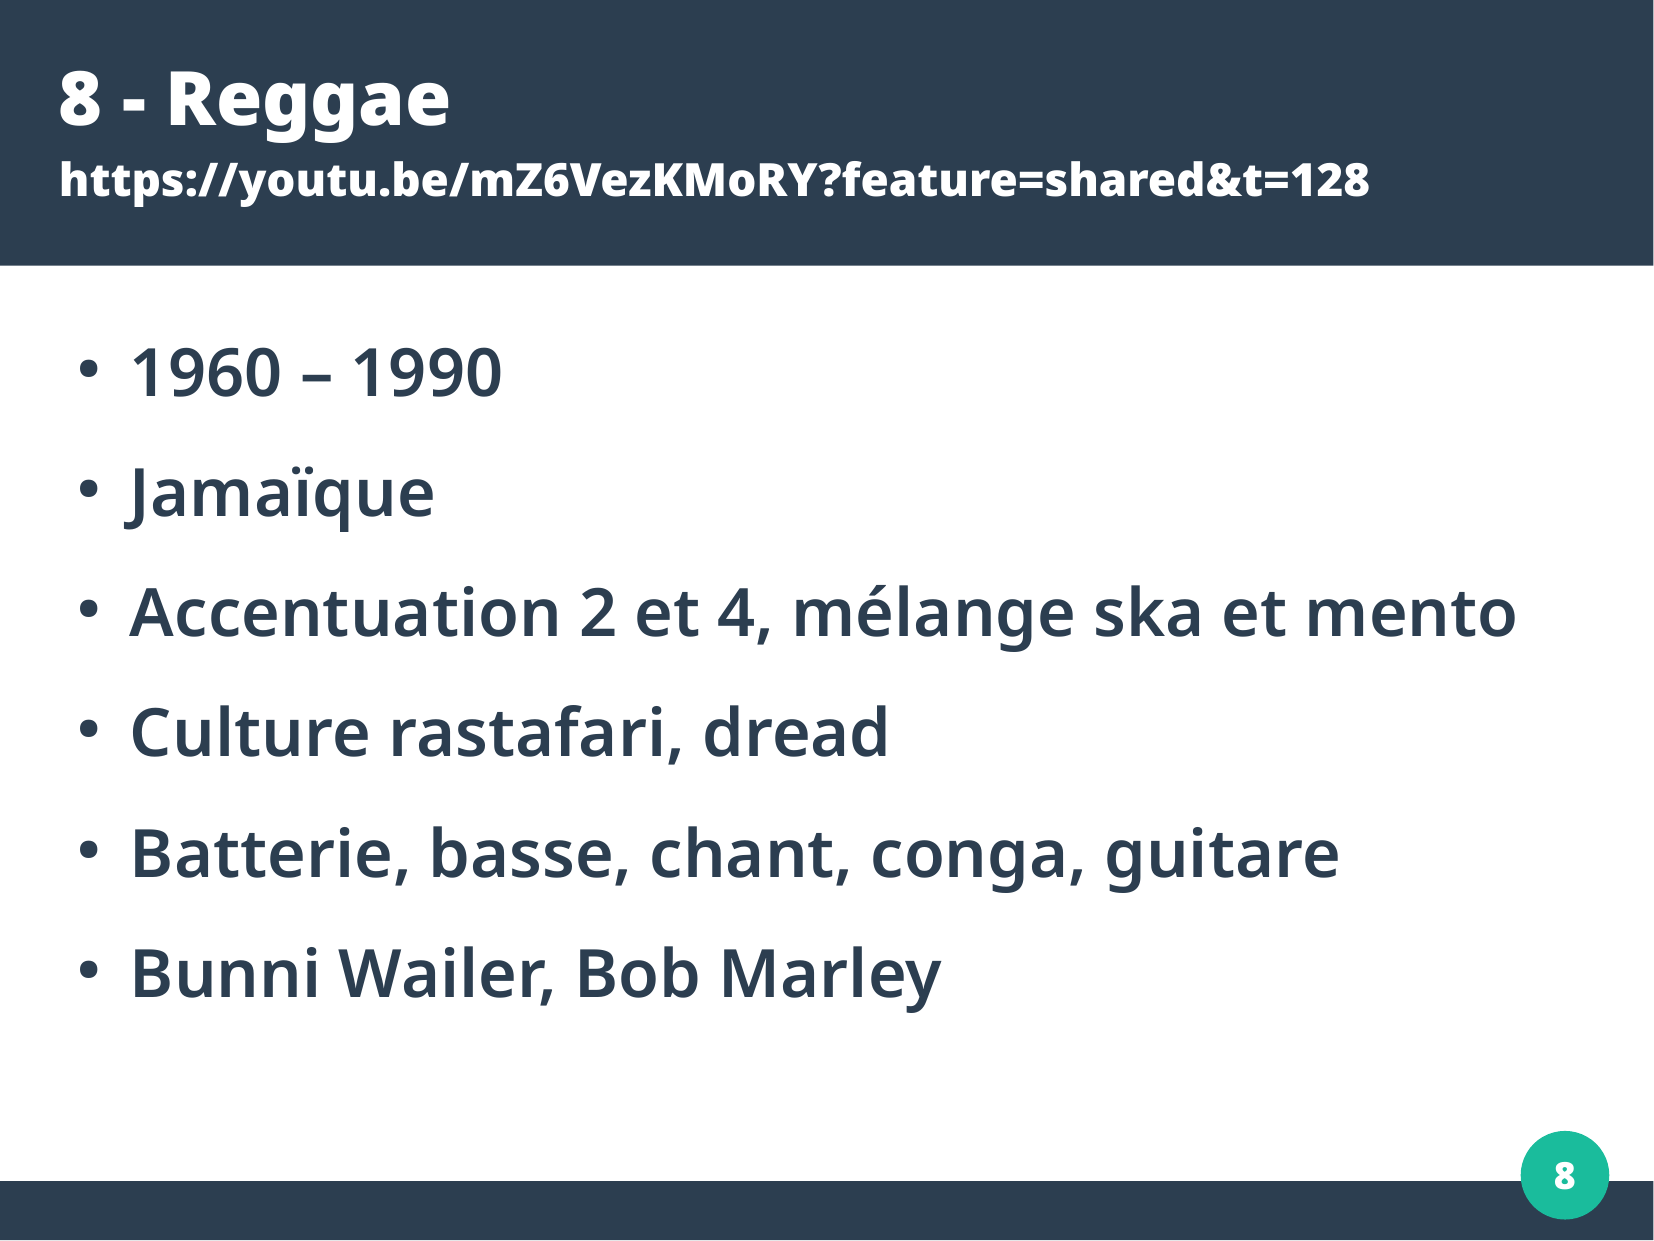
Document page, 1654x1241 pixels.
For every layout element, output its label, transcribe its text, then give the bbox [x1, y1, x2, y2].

list 1960 – 1990 Jamaïque Accentuation 2 et 4, mélange ska et mento Culture rastafari, dread Batterie, basse, chant, conga, guitare Bunni Wailer, Bob Marley [59, 324, 1595, 1152]
title 8 - Reggae https://youtu.be/mZ6VezKMoRY?feature=shared&t=128 [59, 49, 1595, 207]
